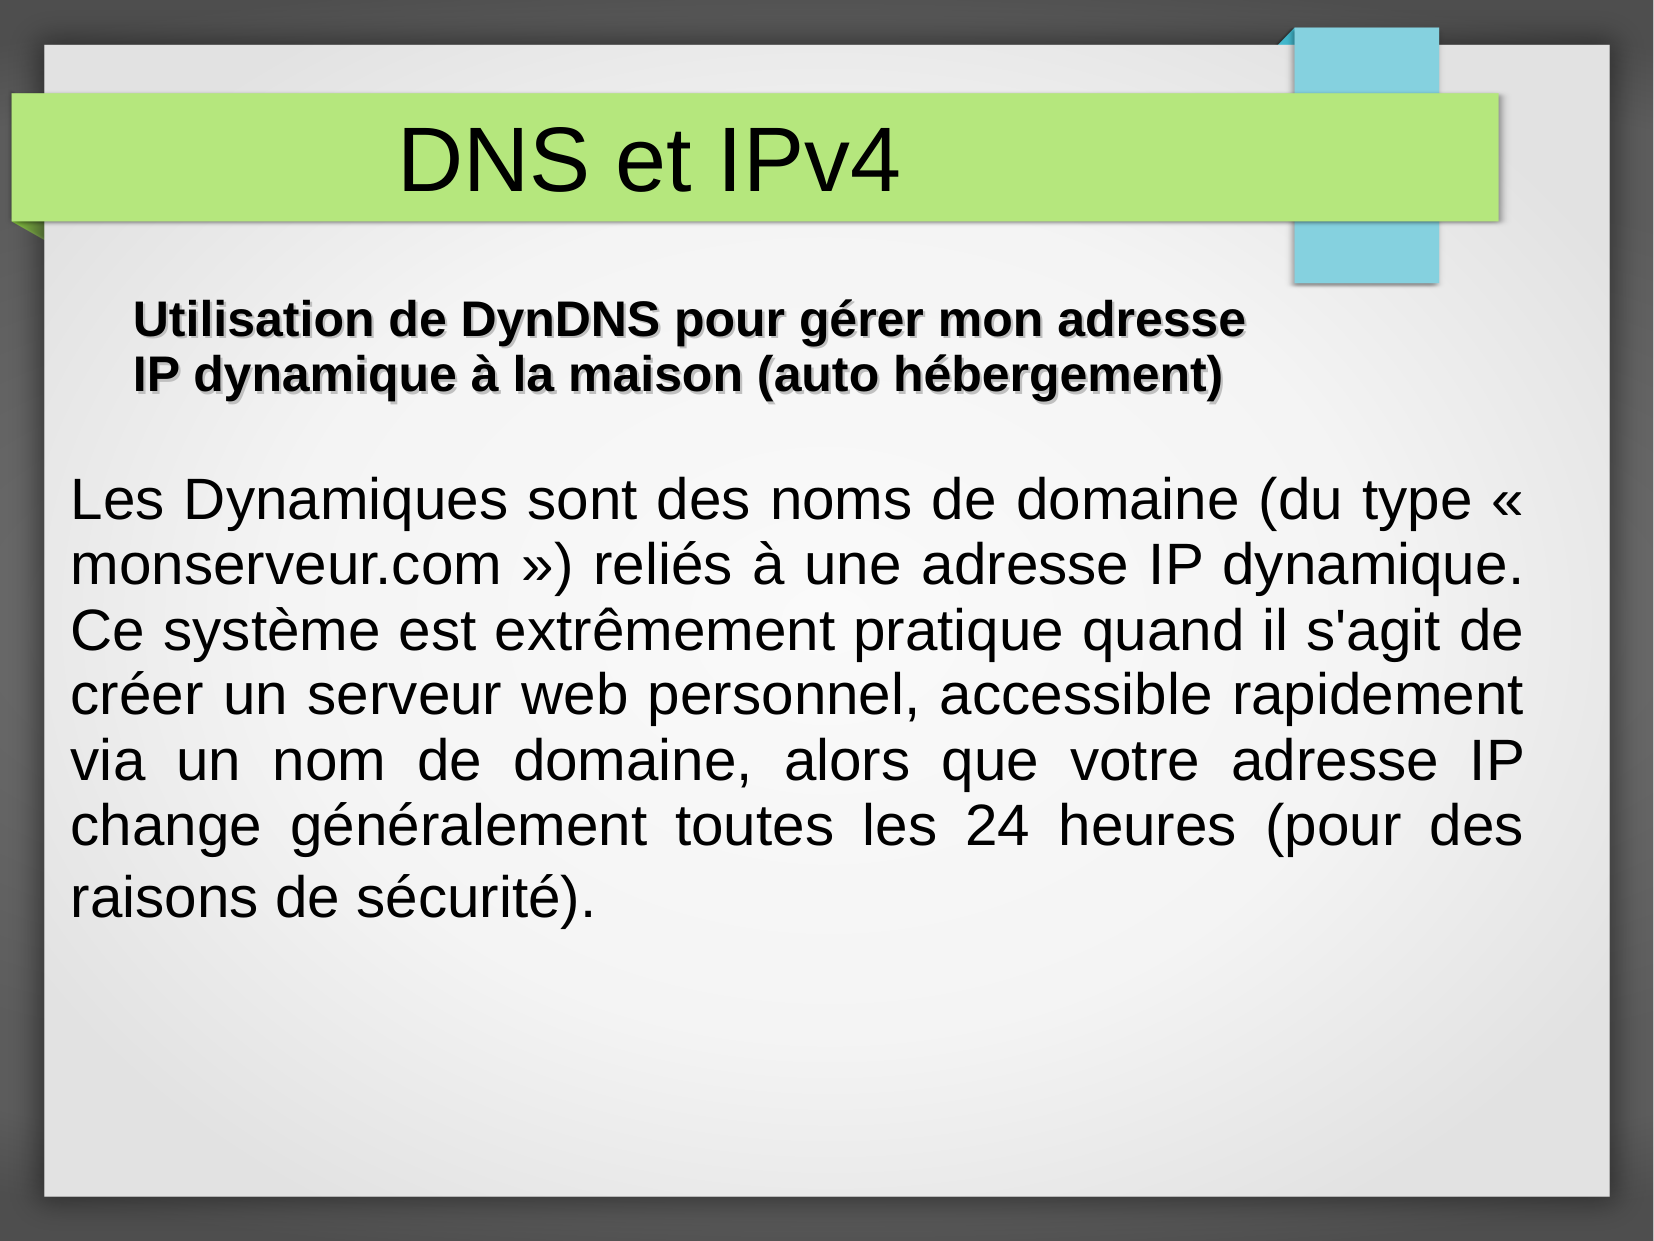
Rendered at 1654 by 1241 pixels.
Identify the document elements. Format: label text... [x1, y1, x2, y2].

text_box Utilisation de DynDNS pour gérer mon adresse IP dynamique à la maison (auto hébergement) [82, 283, 1276, 468]
picture [0, 0, 1654, 1241]
list Les Dynamiques sont des noms de domaine (du type « monserveur.com ») reliés à une adresse IP dynamique. Ce système est extrêmement pratique quand il s'agit de créer un serveur web personnel, accessible rapidement via un nom de domaine, alors que votre adresse IP change généralement toutes les 24 heures (pour des raisons de sécurité). [70, 467, 1526, 1158]
title DNS et IPv4 [70, 106, 1229, 213]
